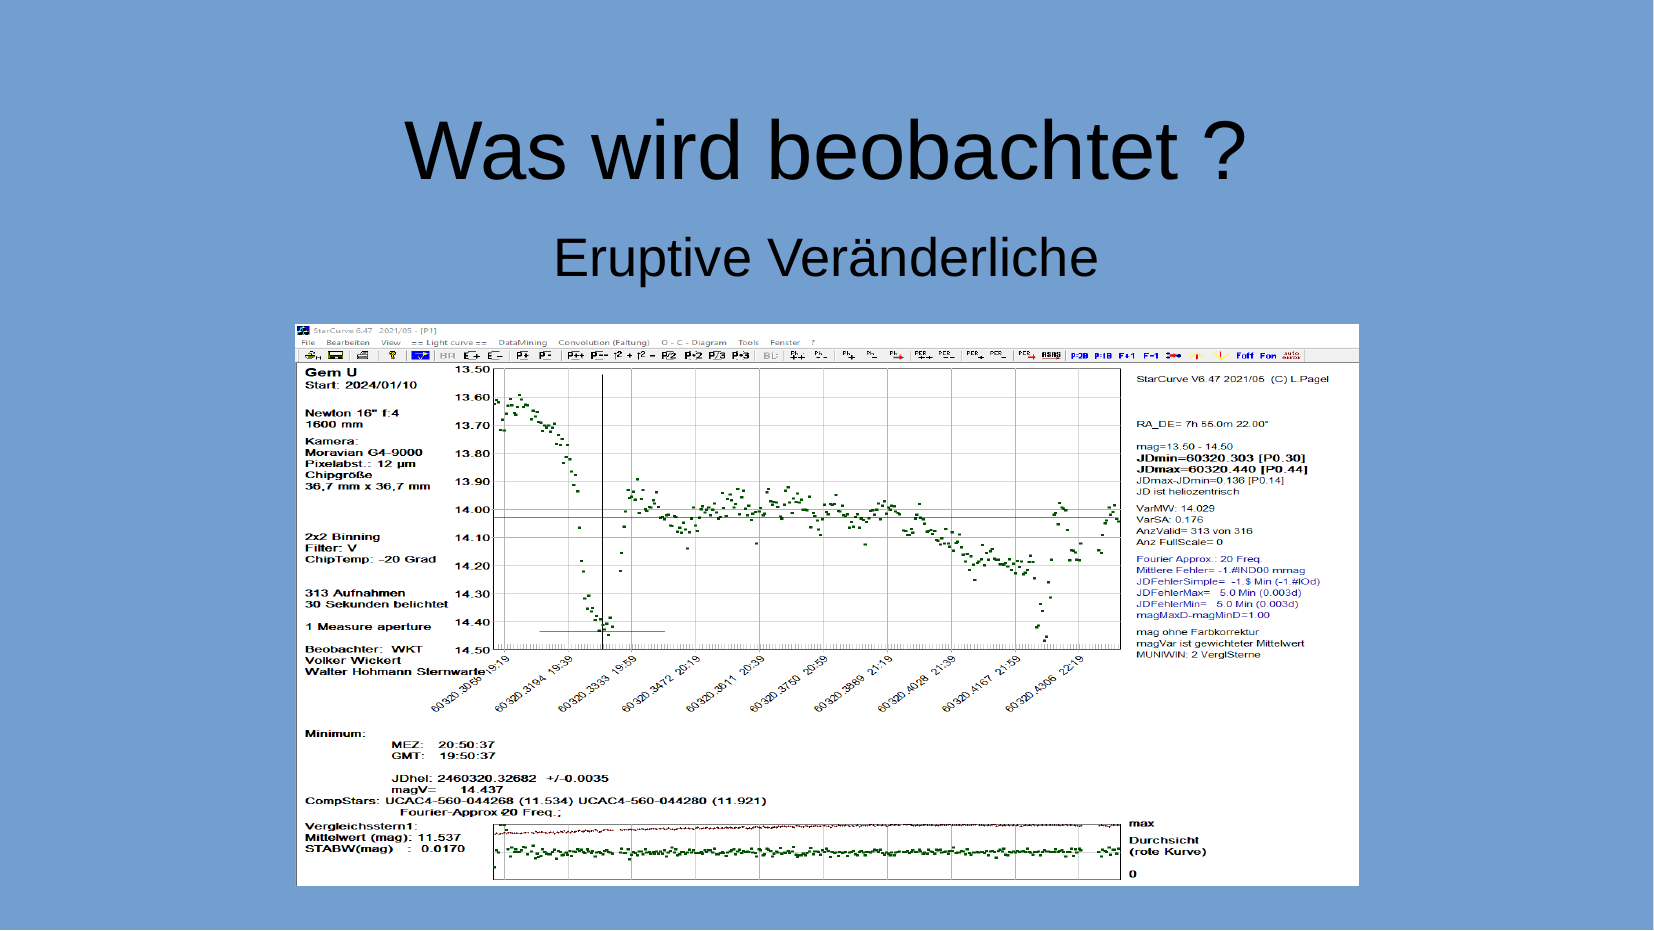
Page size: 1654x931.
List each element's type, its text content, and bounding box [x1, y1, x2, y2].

picture [295, 324, 1359, 886]
text_box Was wird beobachtet ? Eruptive Veränderliche [29, 29, 1625, 931]
